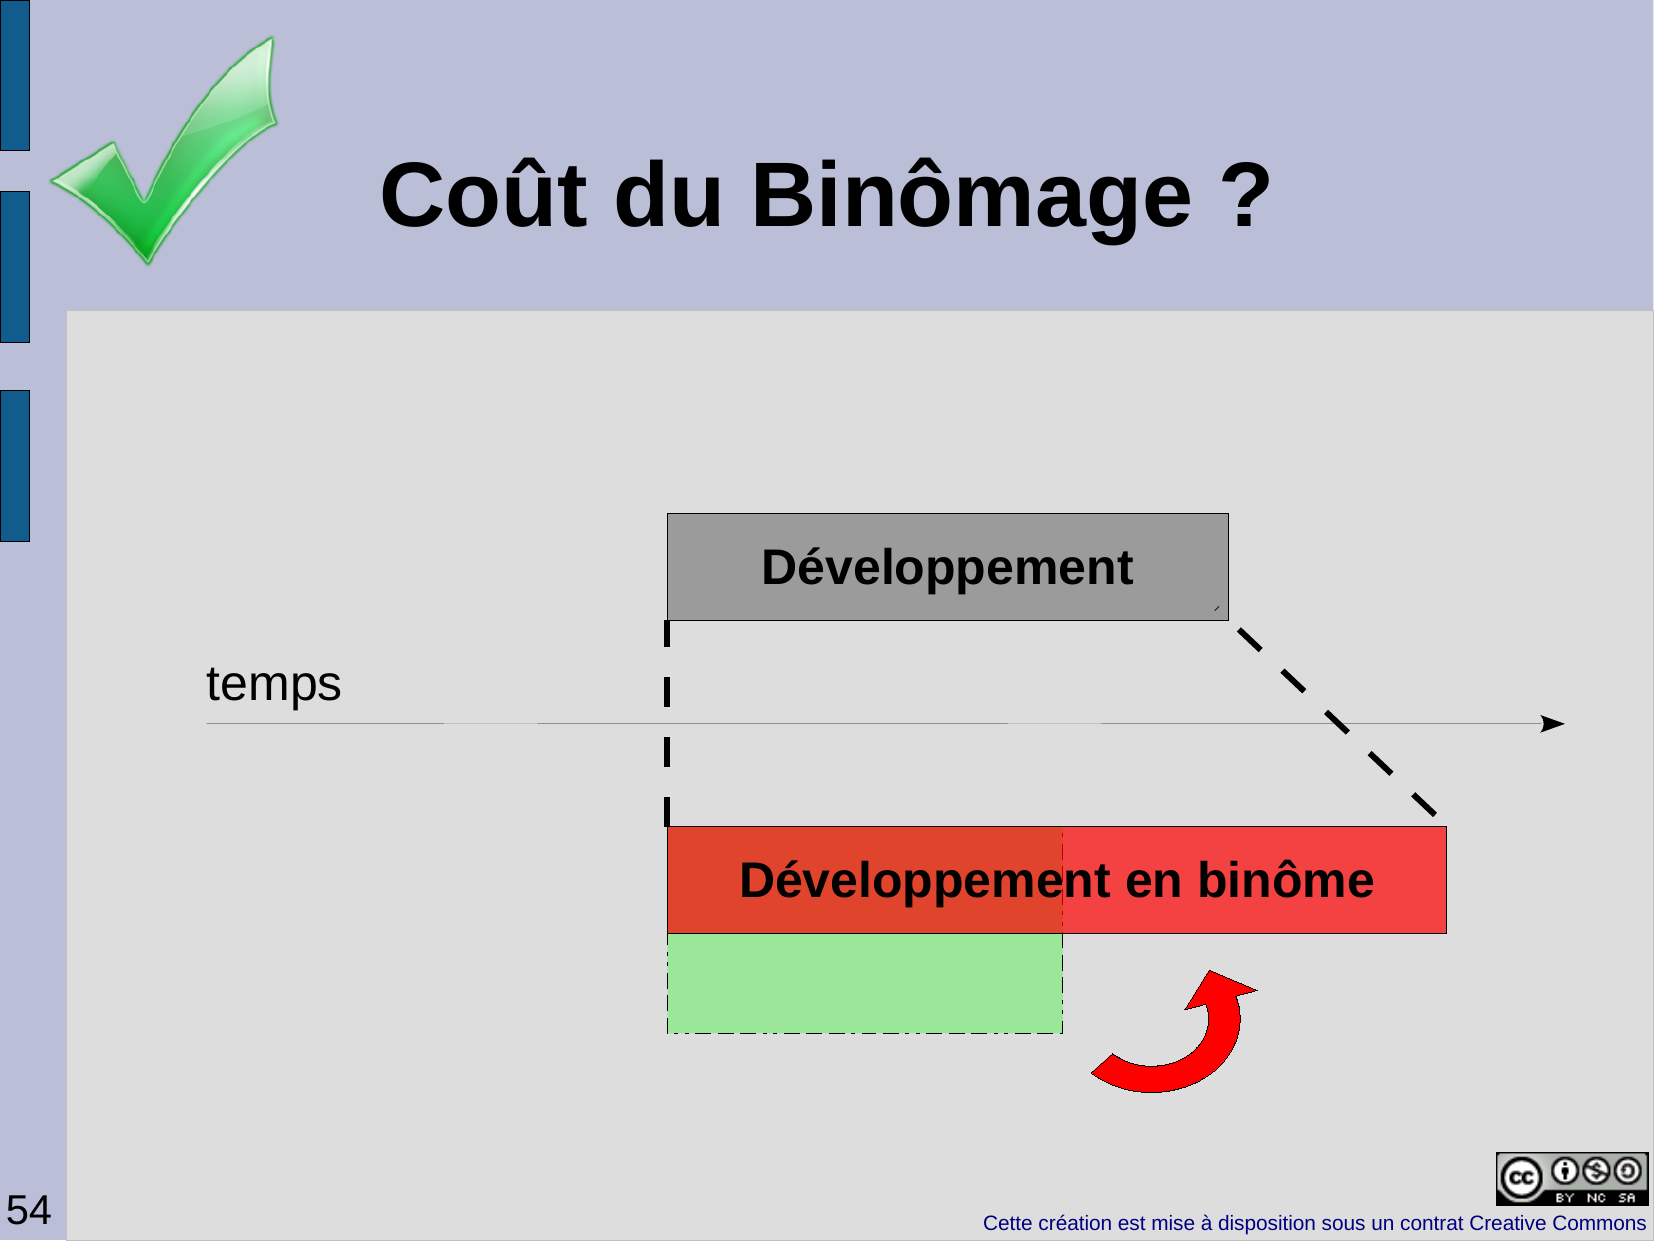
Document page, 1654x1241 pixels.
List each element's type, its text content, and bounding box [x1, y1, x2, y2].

text_box Développement en binôme [667, 826, 1447, 934]
text_box Développement [667, 513, 1229, 621]
text_box [1091, 970, 1258, 1093]
text_box temps [206, 655, 344, 712]
text_box [667, 934, 1063, 1034]
title Coût du Binômage ? [121, 91, 1534, 299]
picture [41, 29, 284, 272]
picture [1496, 1152, 1649, 1206]
